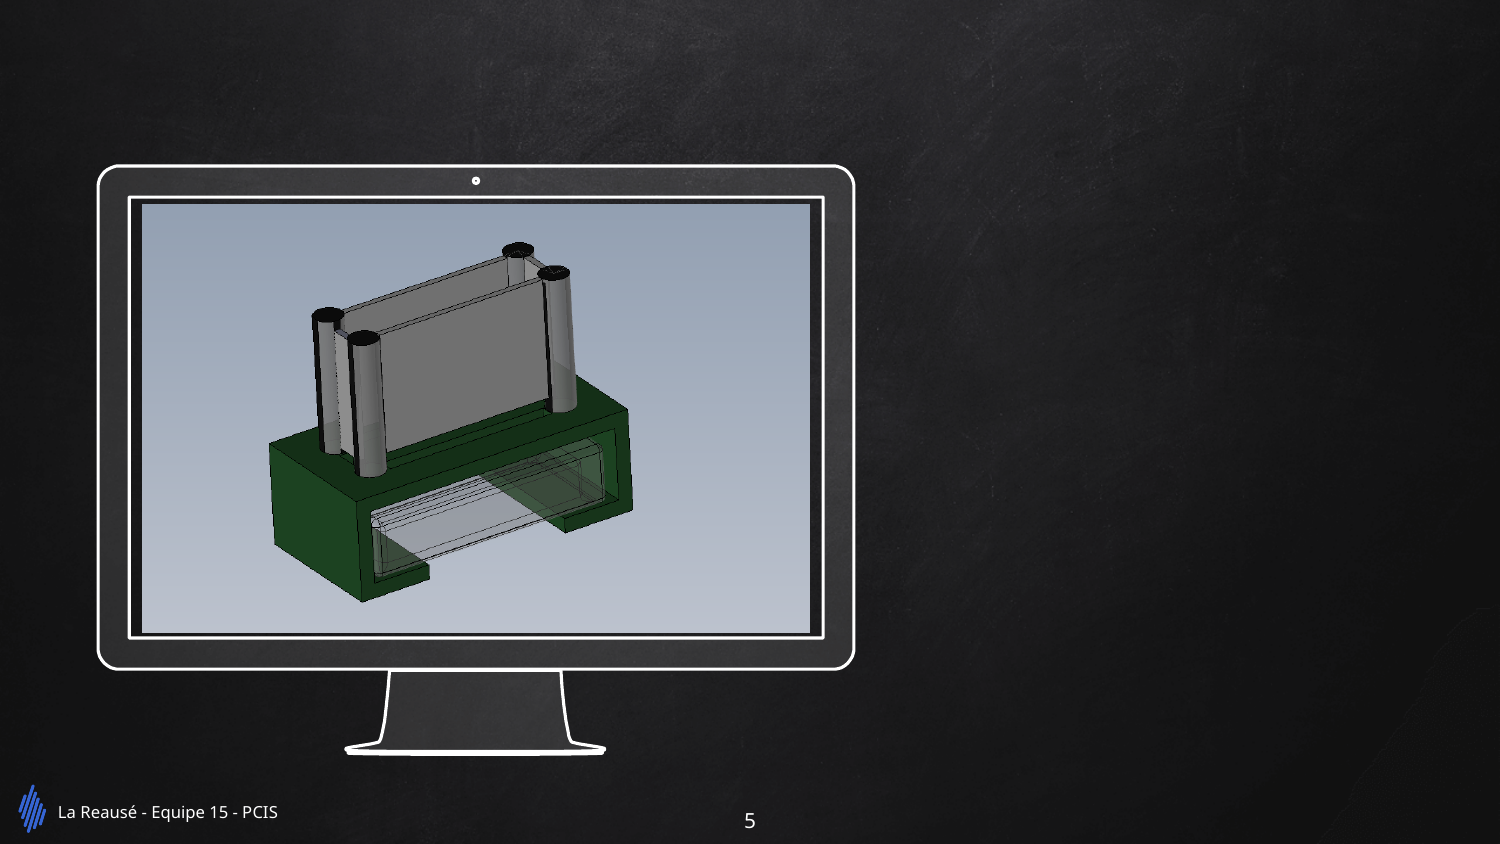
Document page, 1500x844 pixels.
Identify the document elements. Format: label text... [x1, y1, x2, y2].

picture [142, 204, 810, 633]
text_box ‹#› [705, 792, 796, 844]
text_box Place your screenshot here [130, 197, 822, 639]
picture [18, 782, 47, 834]
text_box [98, 166, 854, 755]
text_box La Reausé - Equipe 15 - PCIS [42, 786, 300, 837]
